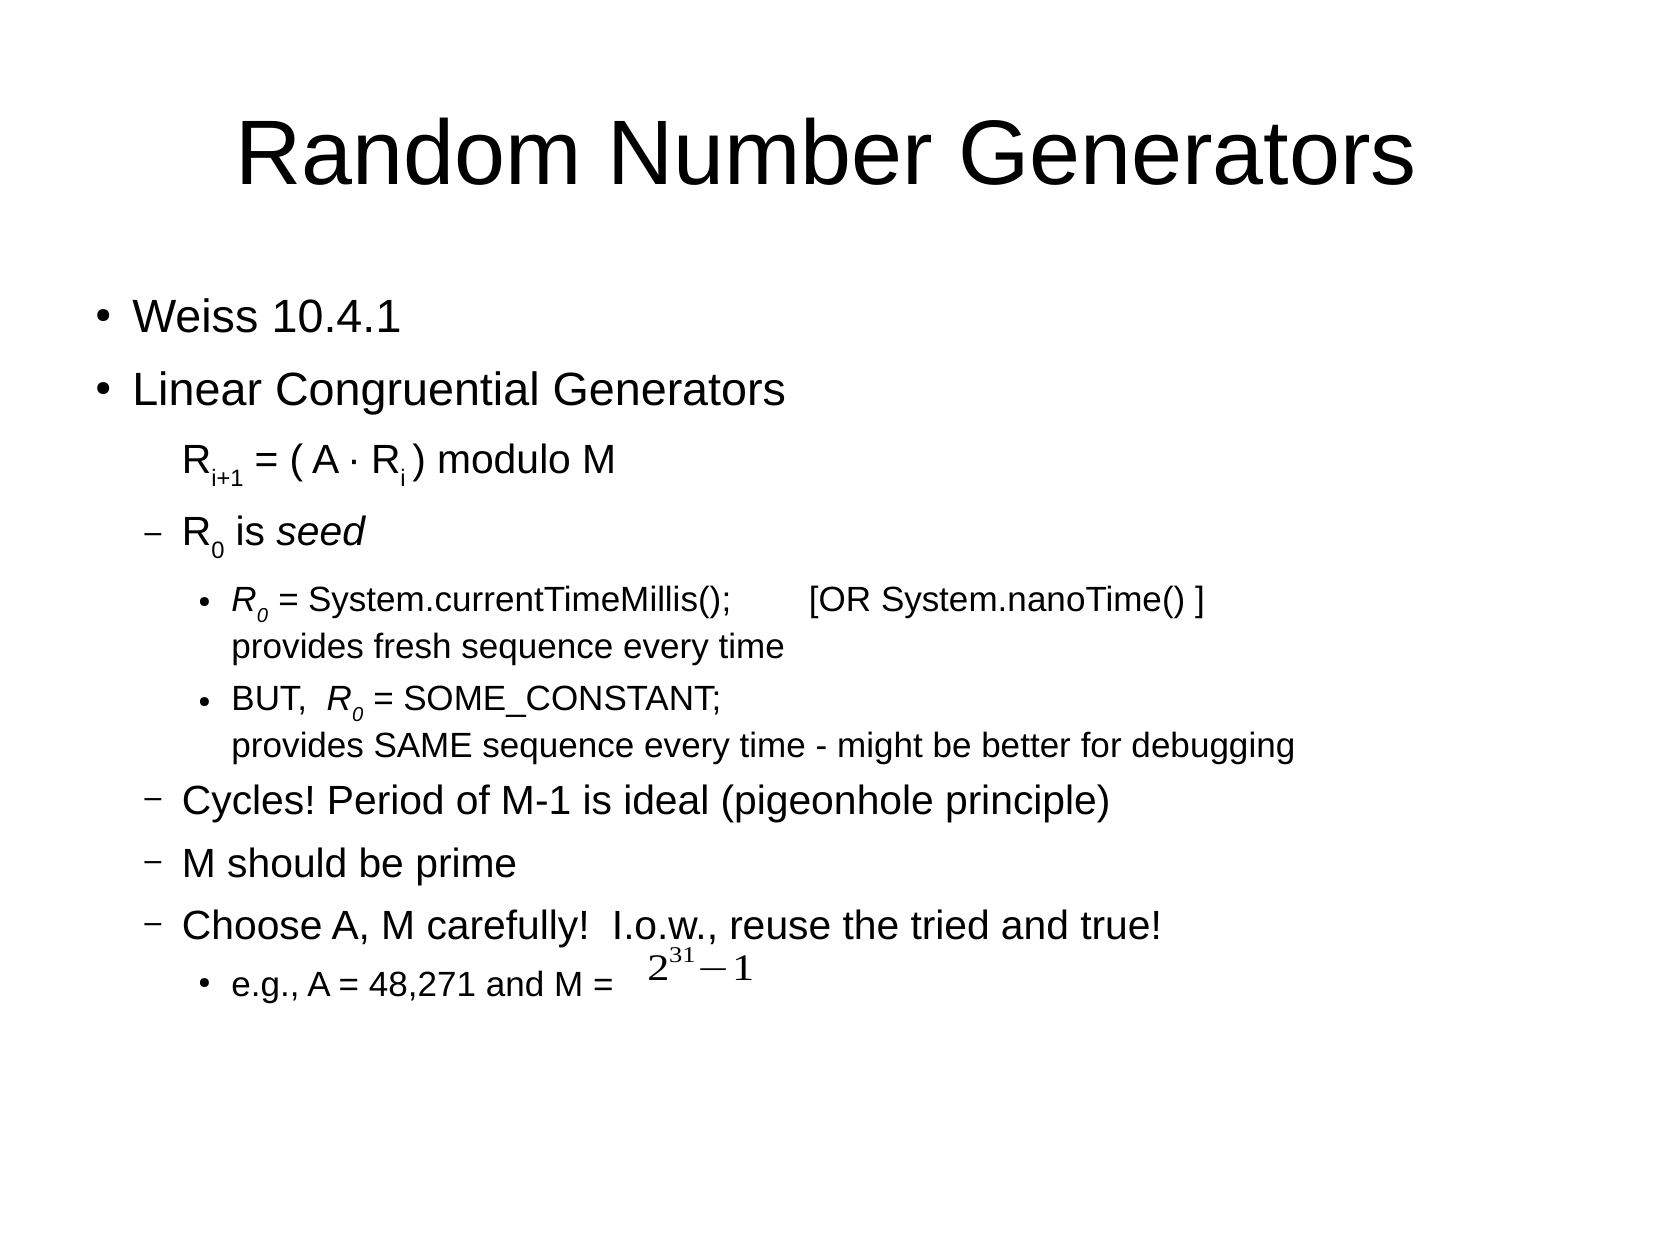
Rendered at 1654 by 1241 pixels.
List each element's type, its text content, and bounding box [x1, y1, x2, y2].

list Weiss 10.4.1 Linear Congruential Generators Ri+1 = ( A ∙ Ri ) modulo M R0 is seed R0 = System.currentTimeMillis(); [OR System.nanoTime() ] provides fresh sequence every time BUT, R0 = SOME_CONSTANT; provides SAME sequence every time - might be better for debugging Cycles! Period of M-1 is ideal (pigeonhole principle) M should be prime Choose A, M carefully! I.o.w., reuse the tried and true! e.g., A = 48,271 and M = [82, 290, 1571, 1010]
chart [635, 941, 765, 989]
title Random Number Generators [82, 49, 1571, 257]
